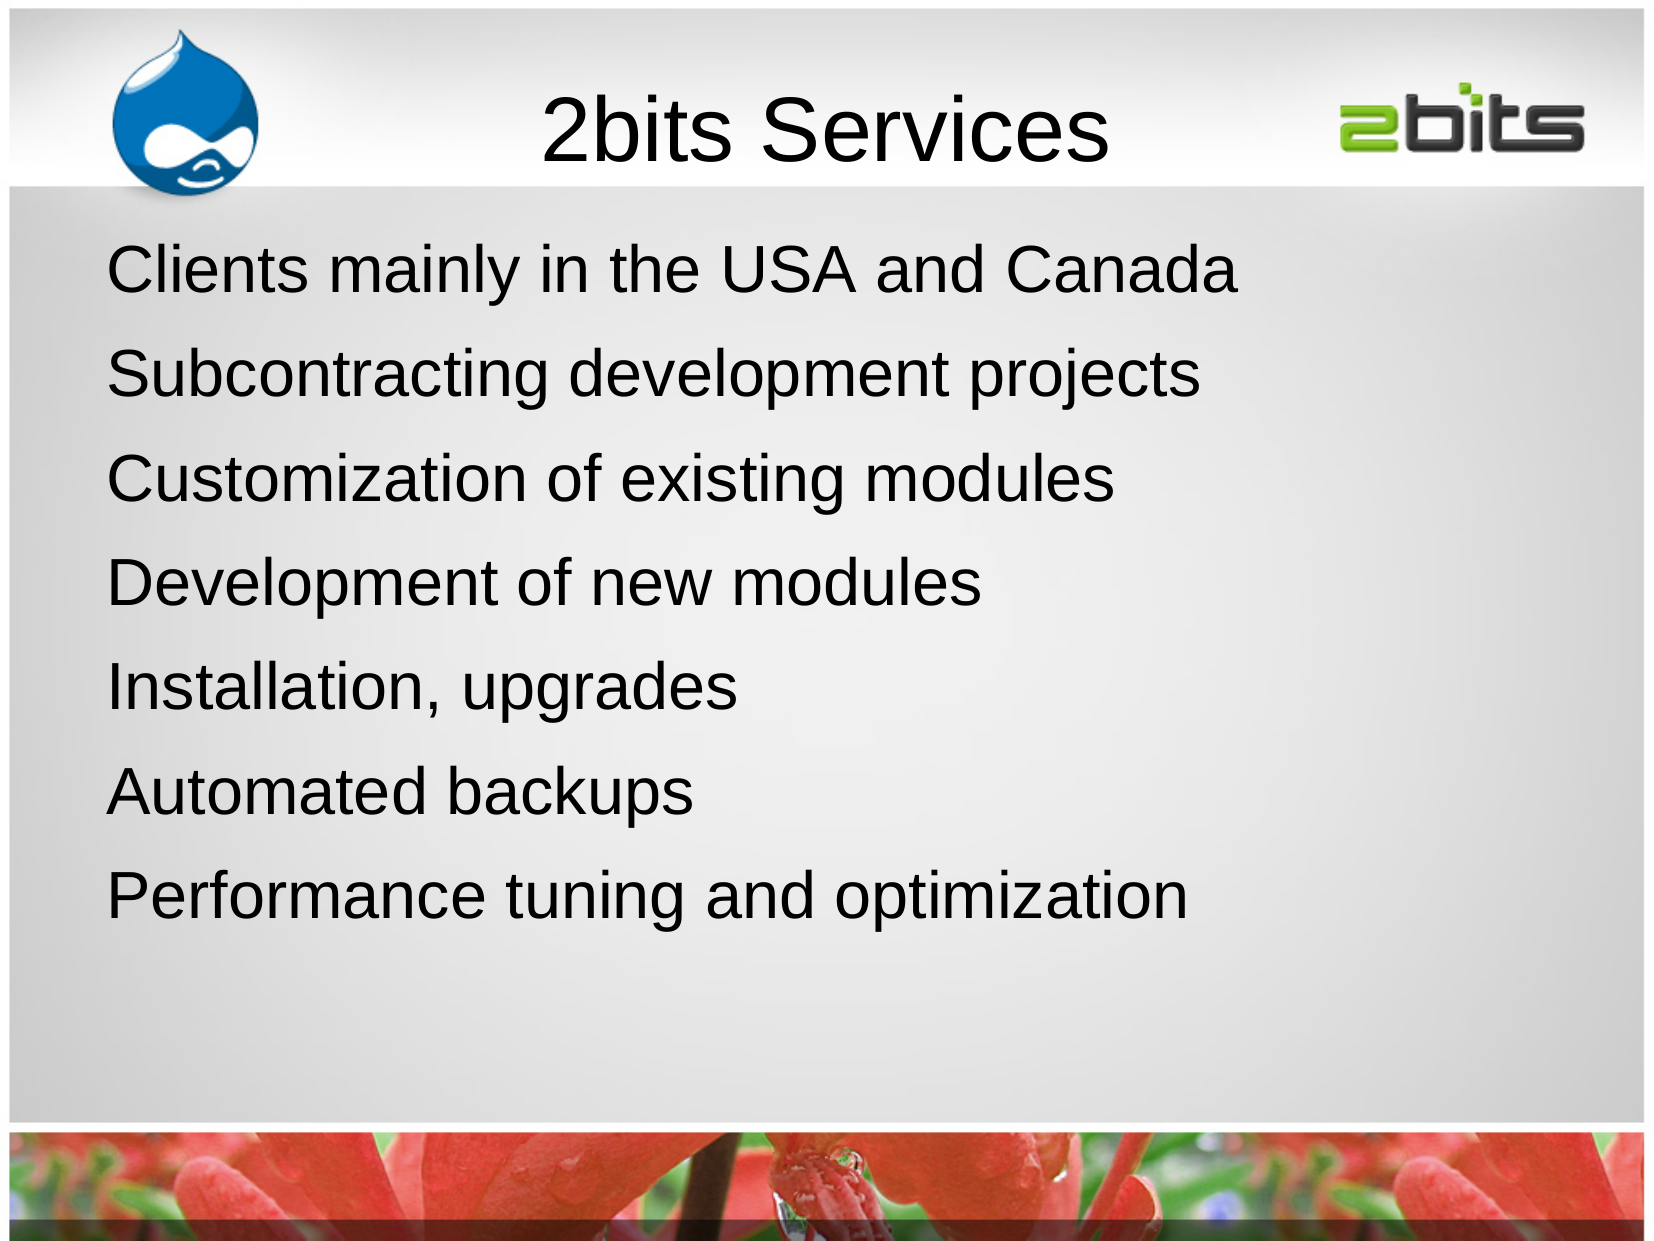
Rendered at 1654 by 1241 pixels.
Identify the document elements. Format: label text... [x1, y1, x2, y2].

title 2bits Services [82, 25, 1571, 233]
list Clients mainly in the USA and Canada Subcontracting development projects Customization of existing modules Development of new modules Installation, upgrades Automated backups Performance tuning and optimization [88, 232, 1577, 1105]
picture [0, 0, 1654, 1241]
